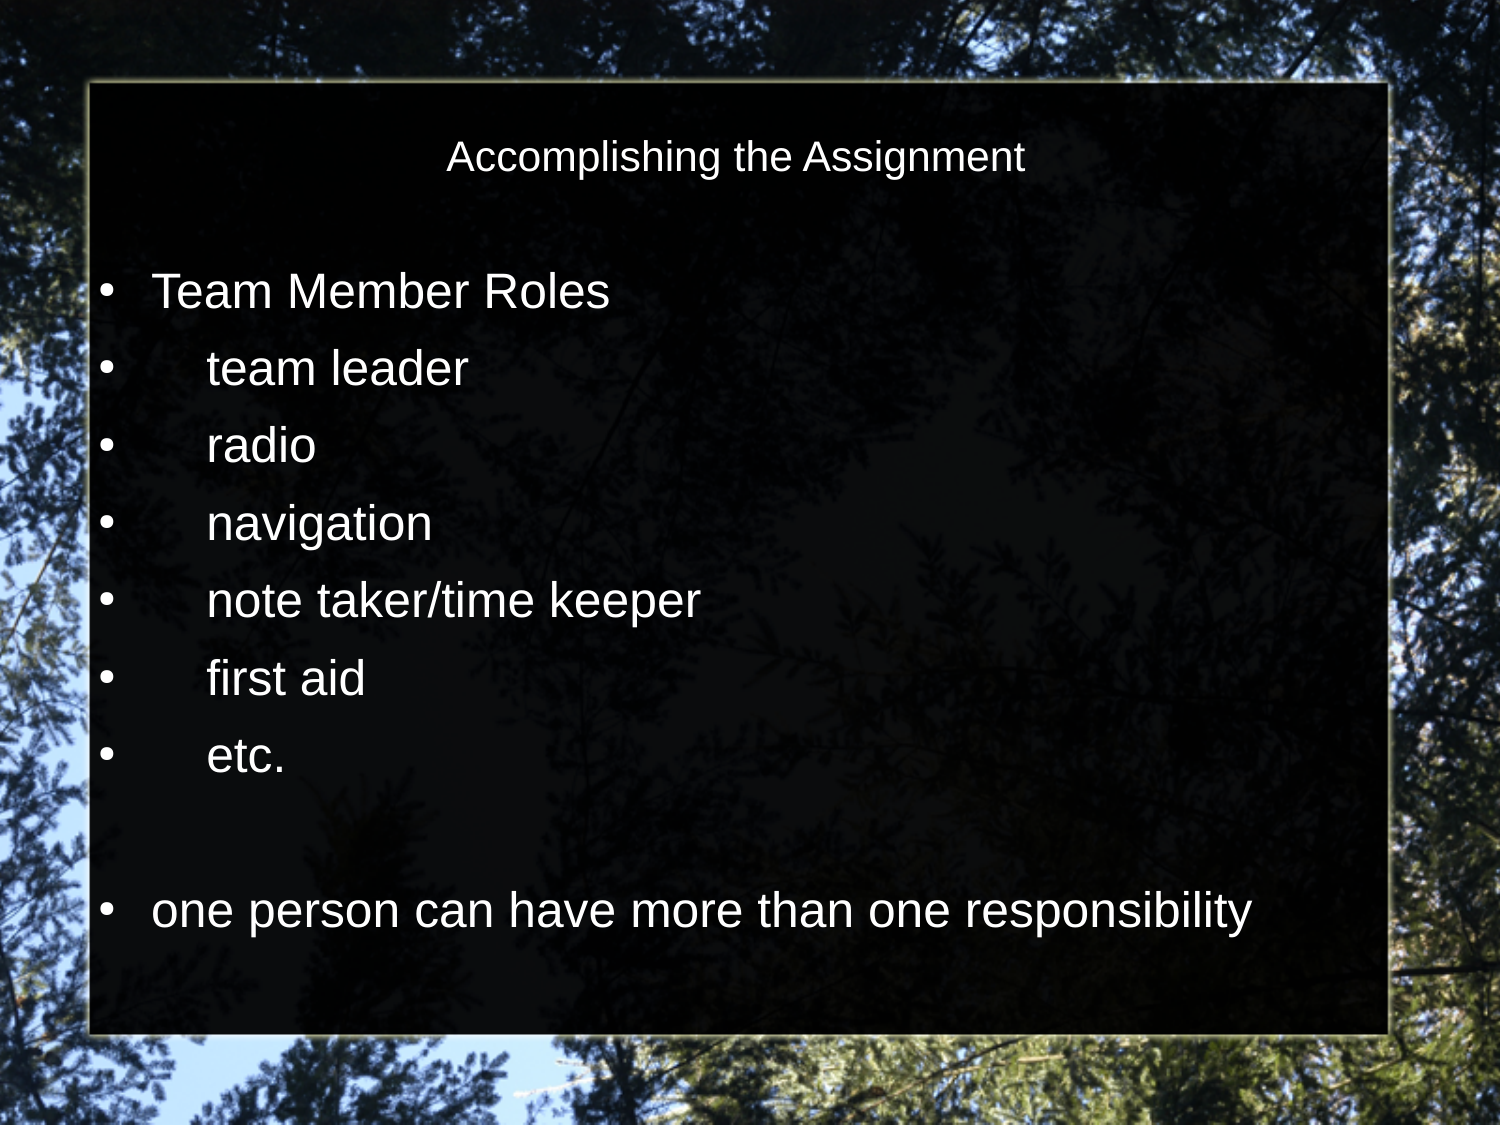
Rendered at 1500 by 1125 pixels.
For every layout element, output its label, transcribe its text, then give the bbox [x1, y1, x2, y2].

list Team Member Roles team leader radio navigation note taker/time keeper first aid etc. one person can have more than one responsibility [80, 263, 1393, 938]
picture [0, 0, 1500, 1125]
title Accomplishing the Assignment [80, 80, 1393, 233]
